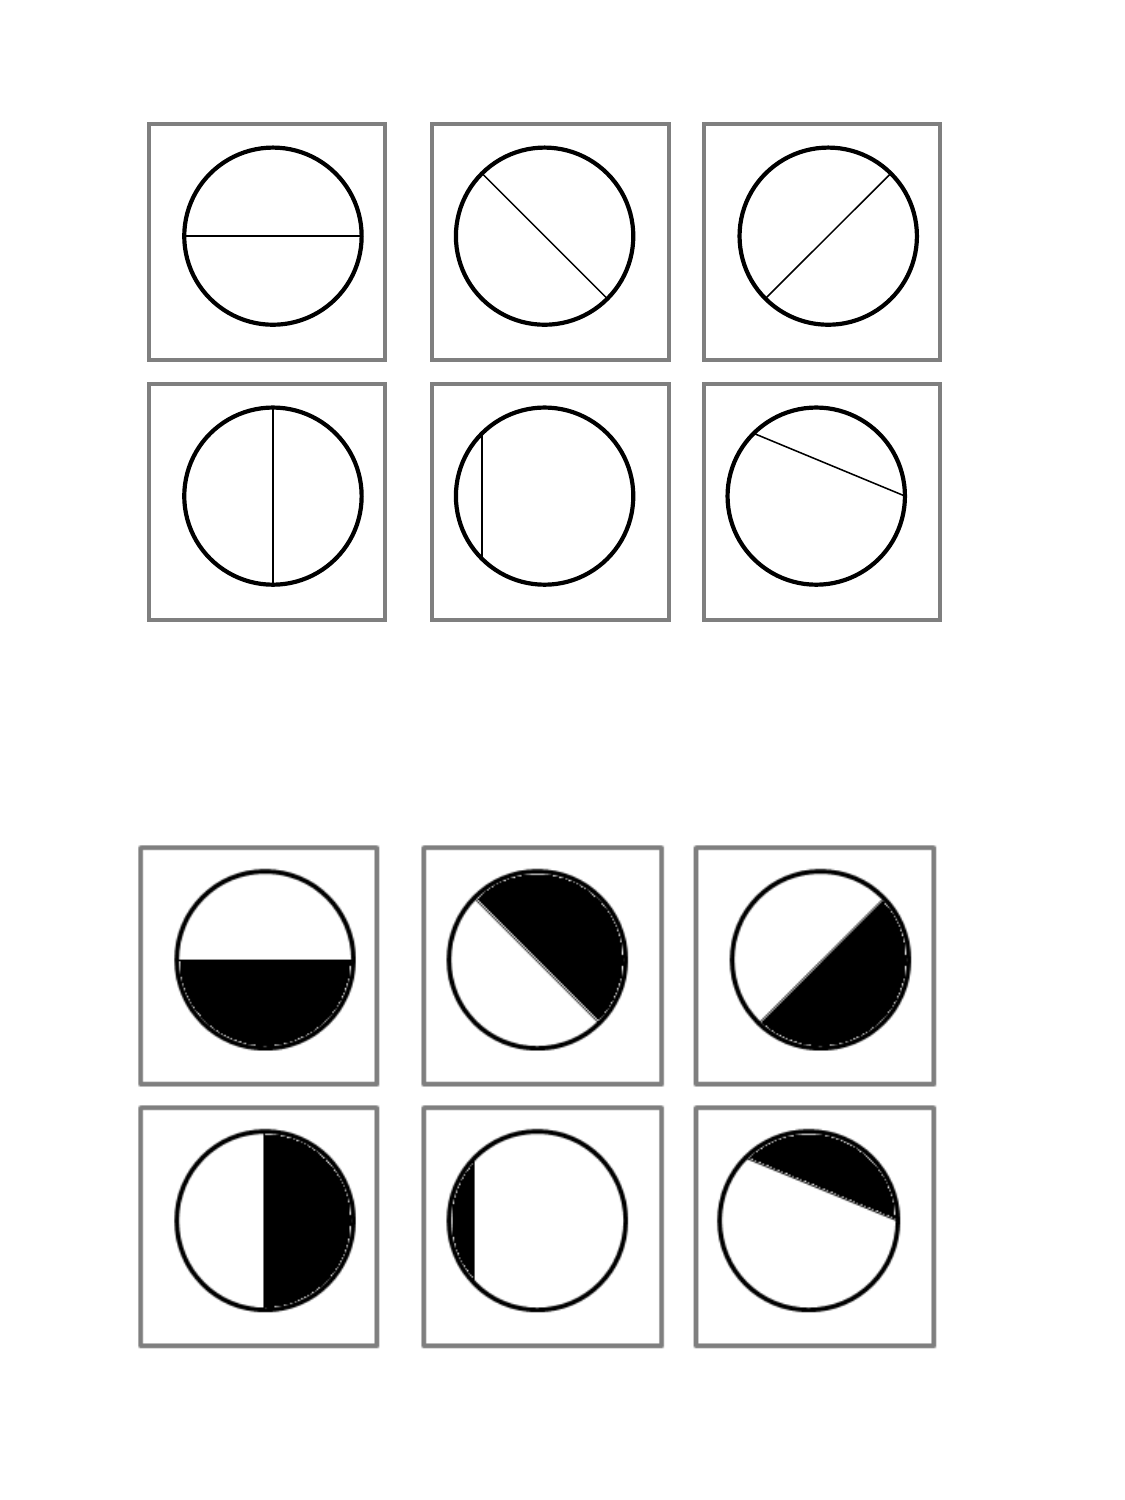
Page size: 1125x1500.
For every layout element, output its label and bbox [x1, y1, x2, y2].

text_box [704, 383, 941, 621]
text_box [148, 123, 386, 361]
text_box [148, 383, 386, 621]
text_box [432, 383, 669, 621]
text_box [704, 123, 941, 361]
picture [137, 844, 938, 1350]
text_box [432, 123, 669, 361]
